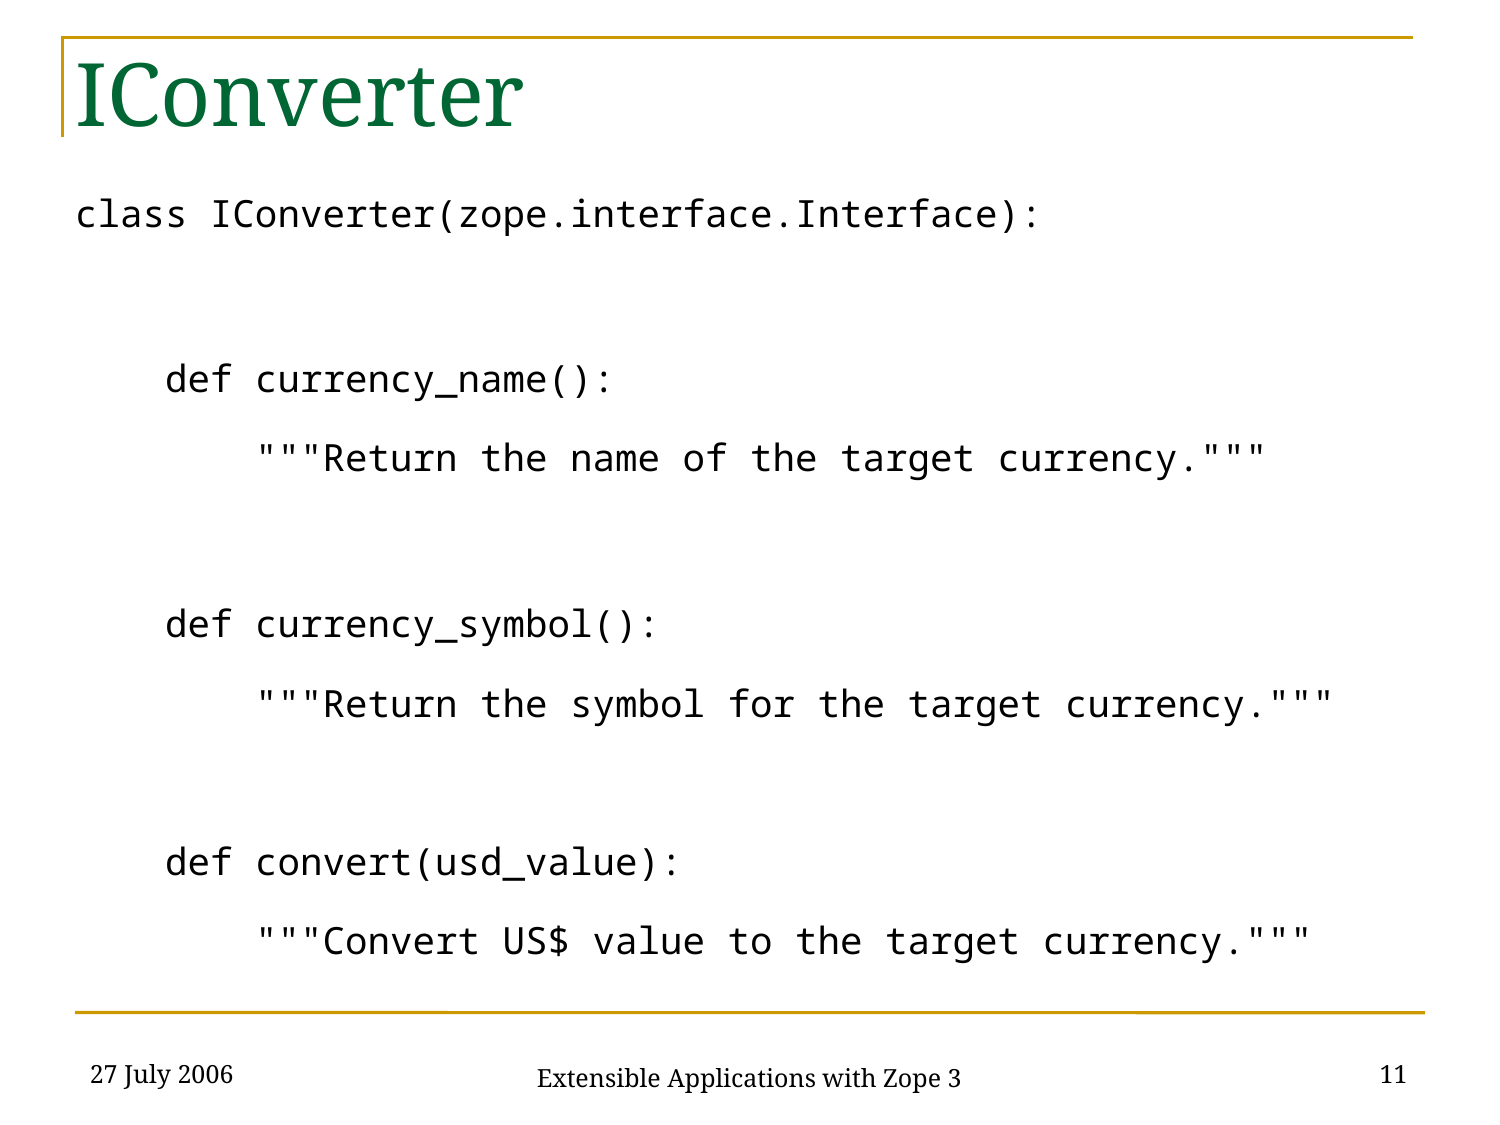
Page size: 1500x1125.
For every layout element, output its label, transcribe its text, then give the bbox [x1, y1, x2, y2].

title IConverter [74, 45, 1423, 151]
list class IConverter(zope.interface.Interface): def currency_name(): """Return the name of the target currency.""" def currency_symbol(): """Return the symbol for the target currency.""" def convert(usd_value): """Convert US$ value to the target currency.""" [74, 187, 1423, 1006]
